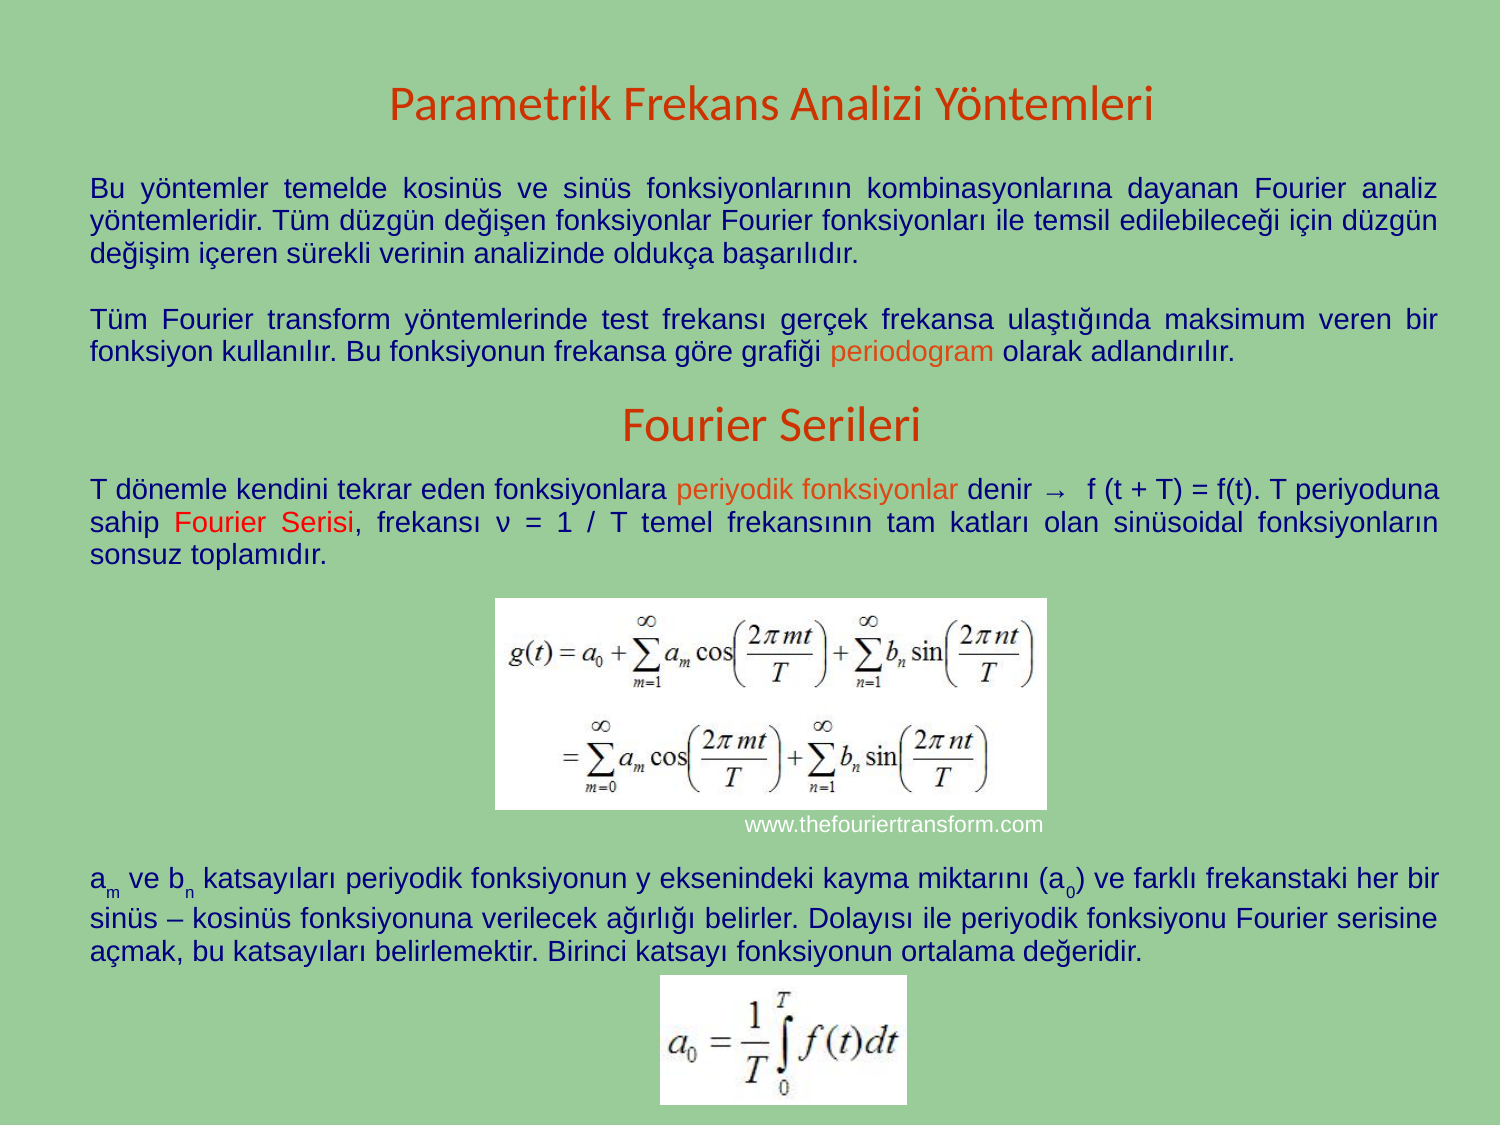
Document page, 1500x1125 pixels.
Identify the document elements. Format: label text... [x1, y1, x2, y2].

text_box T dönemle kendini tekrar eden fonksiyonlara periyodik fonksiyonlar denir → f (t + T) = f(t). T periyoduna sahip Fourier Serisi, frekansı ν = 1 / T temel frekansının tam katları olan sinüsoidal fonksiyonların sonsuz toplamıdır. [75, 465, 1456, 579]
text_box Bu yöntemler temelde kosinüs ve sinüs fonksiyonlarının kombinasyonlarına dayanan Fourier analiz yöntemleridir. Tüm düzgün değişen fonksiyonlar Fourier fonksiyonları ile temsil edilebileceği için düzgün değişim içeren sürekli verinin analizinde oldukça başarılıdır. Tüm Fourier transform yöntemlerinde test frekansı gerçek frekansa ulaştığında maksimum veren bir fonksiyon kullanılır. Bu fonksiyonun frekansa göre grafiği periodogram olarak adlandırılır. [75, 164, 1456, 397]
title Parametrik Frekans Analizi Yöntemleri [135, 51, 1410, 164]
picture [495, 598, 1047, 811]
text_box am ve bn katsayıları periyodik fonksiyonun y eksenindeki kayma miktarını (a0) ve farklı frekanstaki her bir sinüs – kosinüs fonksiyonuna verilecek ağırlığı belirler. Dolayısı ile periyodik fonksiyonu Fourier serisine açmak, bu katsayıları belirlemektir. Birinci katsayı fonksiyonun ortalama değeridir. [75, 855, 1456, 976]
title Fourier Serileri [135, 382, 1411, 476]
text_box www.thefouriertransform.com [669, 804, 1060, 845]
picture [660, 975, 907, 1105]
